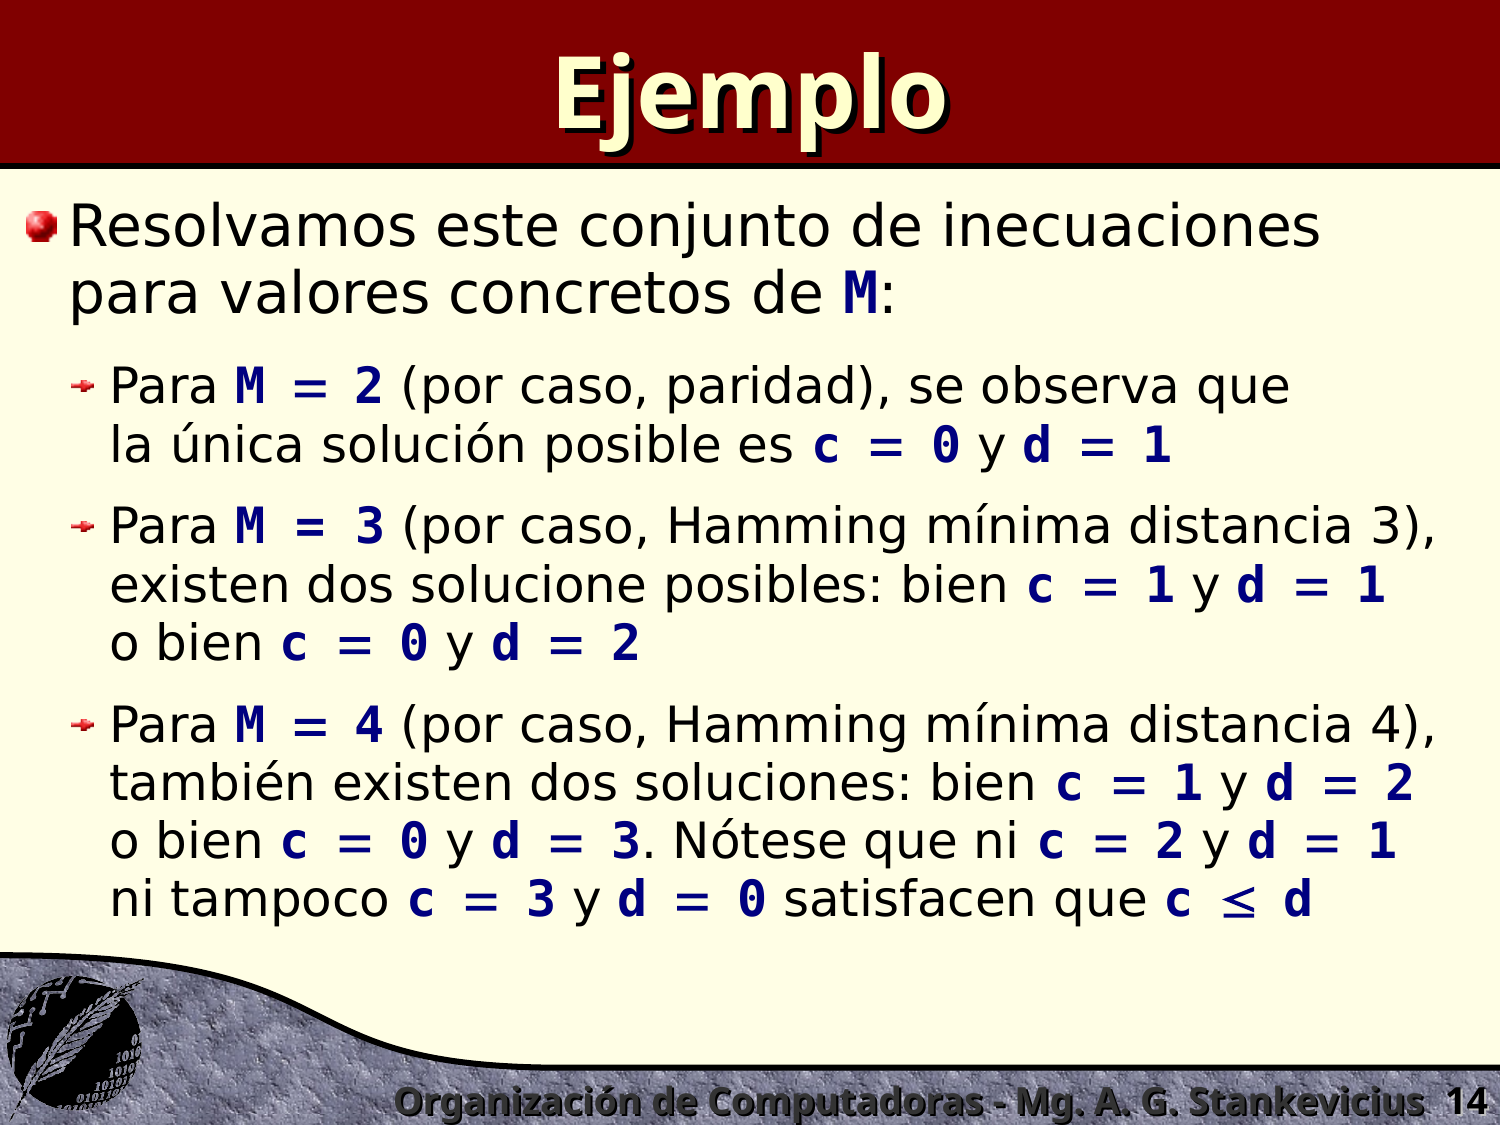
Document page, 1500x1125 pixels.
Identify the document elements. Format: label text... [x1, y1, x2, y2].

picture [0, 959, 1500, 1125]
picture [802, 1100, 806, 1110]
picture [448, 1100, 455, 1110]
list Resolvamos este conjunto de inecuaciones para valores concretos de M: Para M = 2 (por caso, paridad), se observa que la única solución posible es c = 0 y d = 1 Para M = 3 (por caso, Hamming mínima distancia 3), existen dos solucione posibles: bien c = 1 y d = 1 o bien c = 0 y d = 2 Para M = 4 (por caso, Hamming mínima distancia 4), también existen dos soluciones: bien c = 1 y d = 2 o bien c = 0 y d = 3. Nótese que ni c = 2 y d = 1 ni tampoco c = 3 y d = 0 satisfacen que c ≤ d [11, 192, 1486, 964]
picture [1058, 1100, 1065, 1110]
title Ejemplo [15, 5, 1485, 160]
